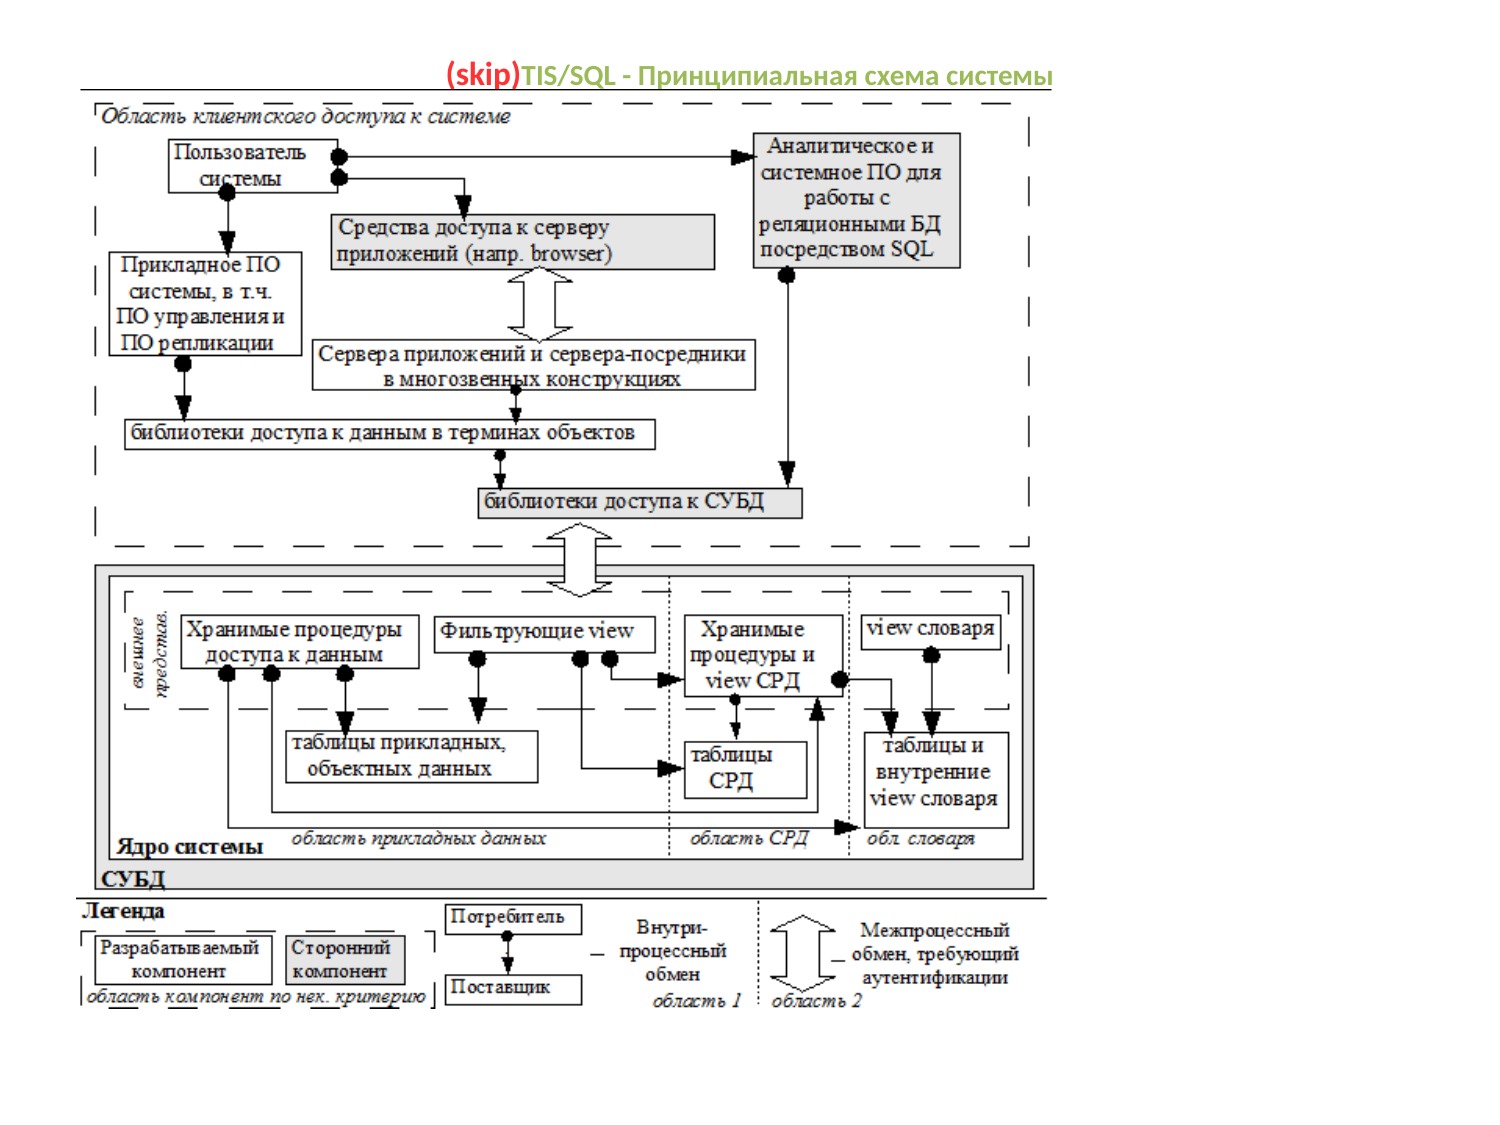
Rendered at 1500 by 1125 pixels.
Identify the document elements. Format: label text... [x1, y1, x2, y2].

title (skip)TIS/SQL - Принципиальная схема системы [75, 45, 1425, 79]
picture [76, 89, 1055, 1009]
